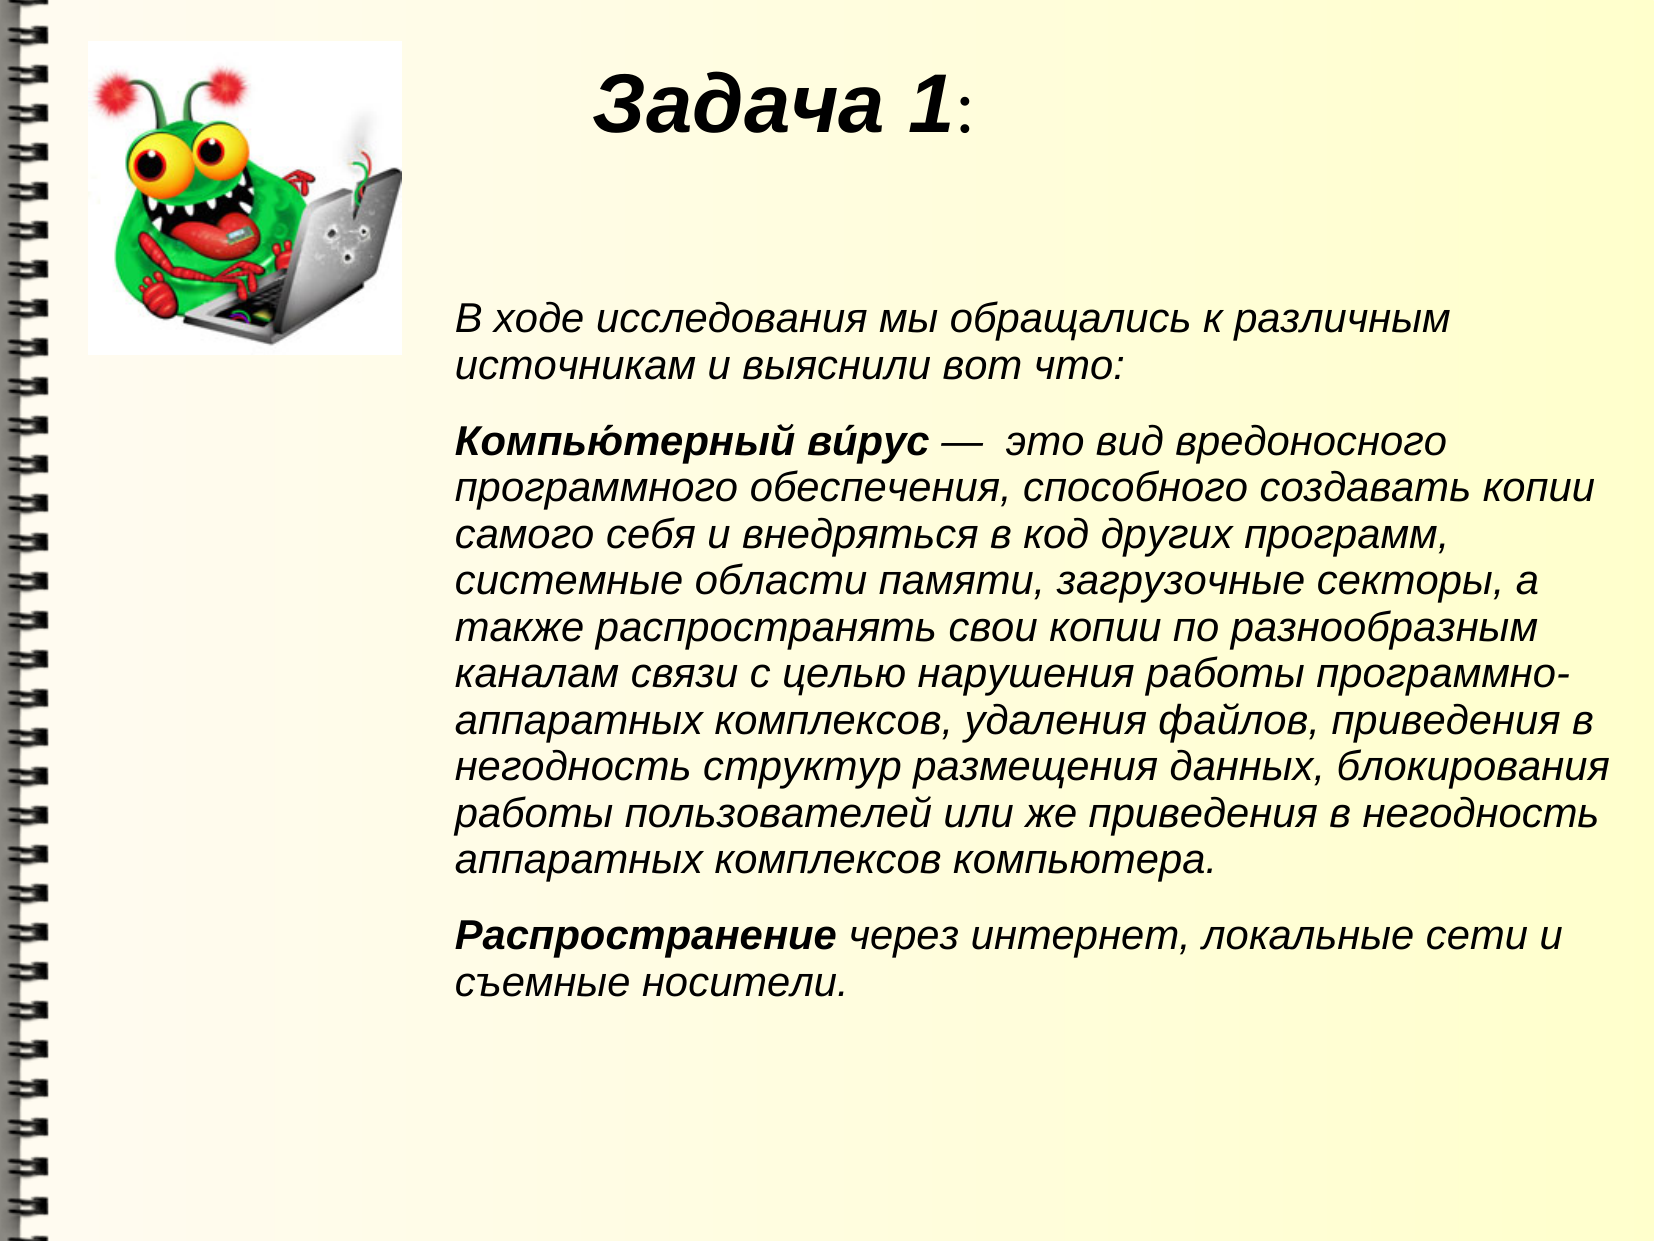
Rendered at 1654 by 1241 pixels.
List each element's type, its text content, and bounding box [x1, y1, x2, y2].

list В ходе исследования мы обращались к различным источникам и выяснили вот что: Компью́терный ви́рус — это вид вредоносного программного обеспечения, способного создавать копии самого себя и внедряться в код других программ, системные области памяти, загрузочные секторы, а также распространять свои копии по разнообразным каналам связи с целью нарушения работы программно-аппаратных комплексов, удаления файлов, приведения в негодность структур размещения данных, блокирования работы пользователей или же приведения в негодность аппаратных комплексов компьютера. Распространение через интернет, локальные сети и съемные носители. [383, 295, 1619, 1093]
picture [88, 41, 402, 355]
picture [0, 0, 1654, 1241]
title Задача 1: [564, 29, 1004, 178]
